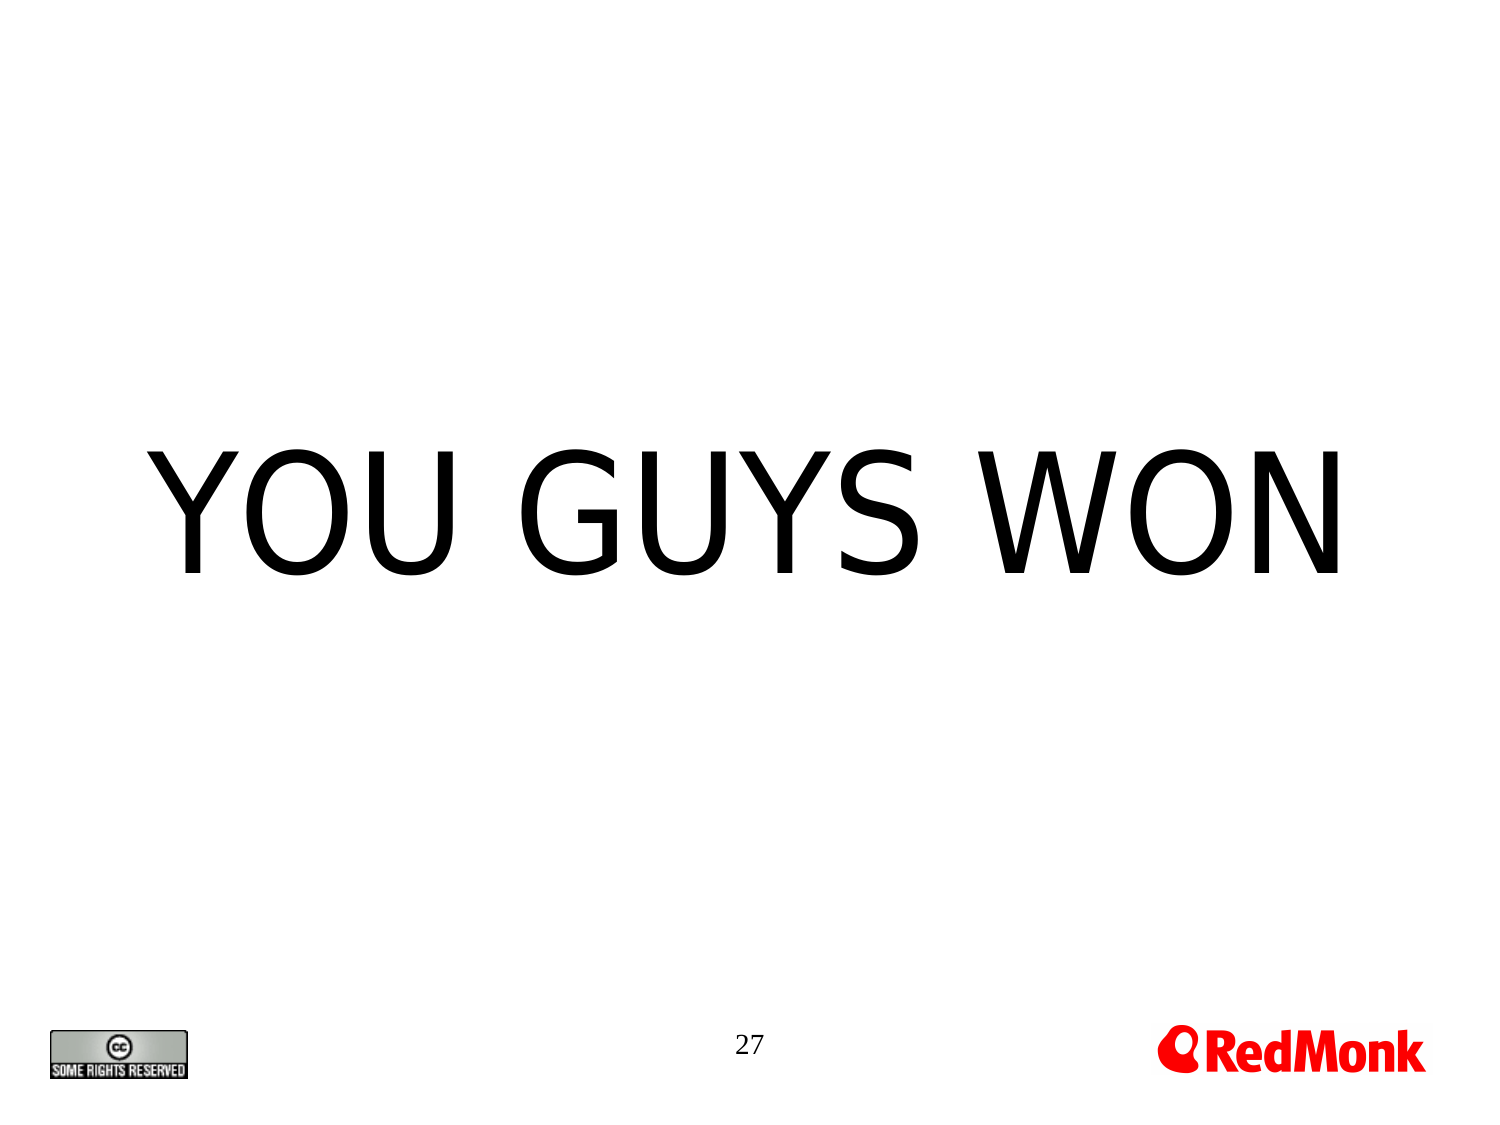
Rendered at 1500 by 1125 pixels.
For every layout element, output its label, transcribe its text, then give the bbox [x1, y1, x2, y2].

picture [1151, 1023, 1433, 1075]
text_box YOU GUYS WON [75, 421, 1426, 863]
picture [50, 1030, 188, 1079]
